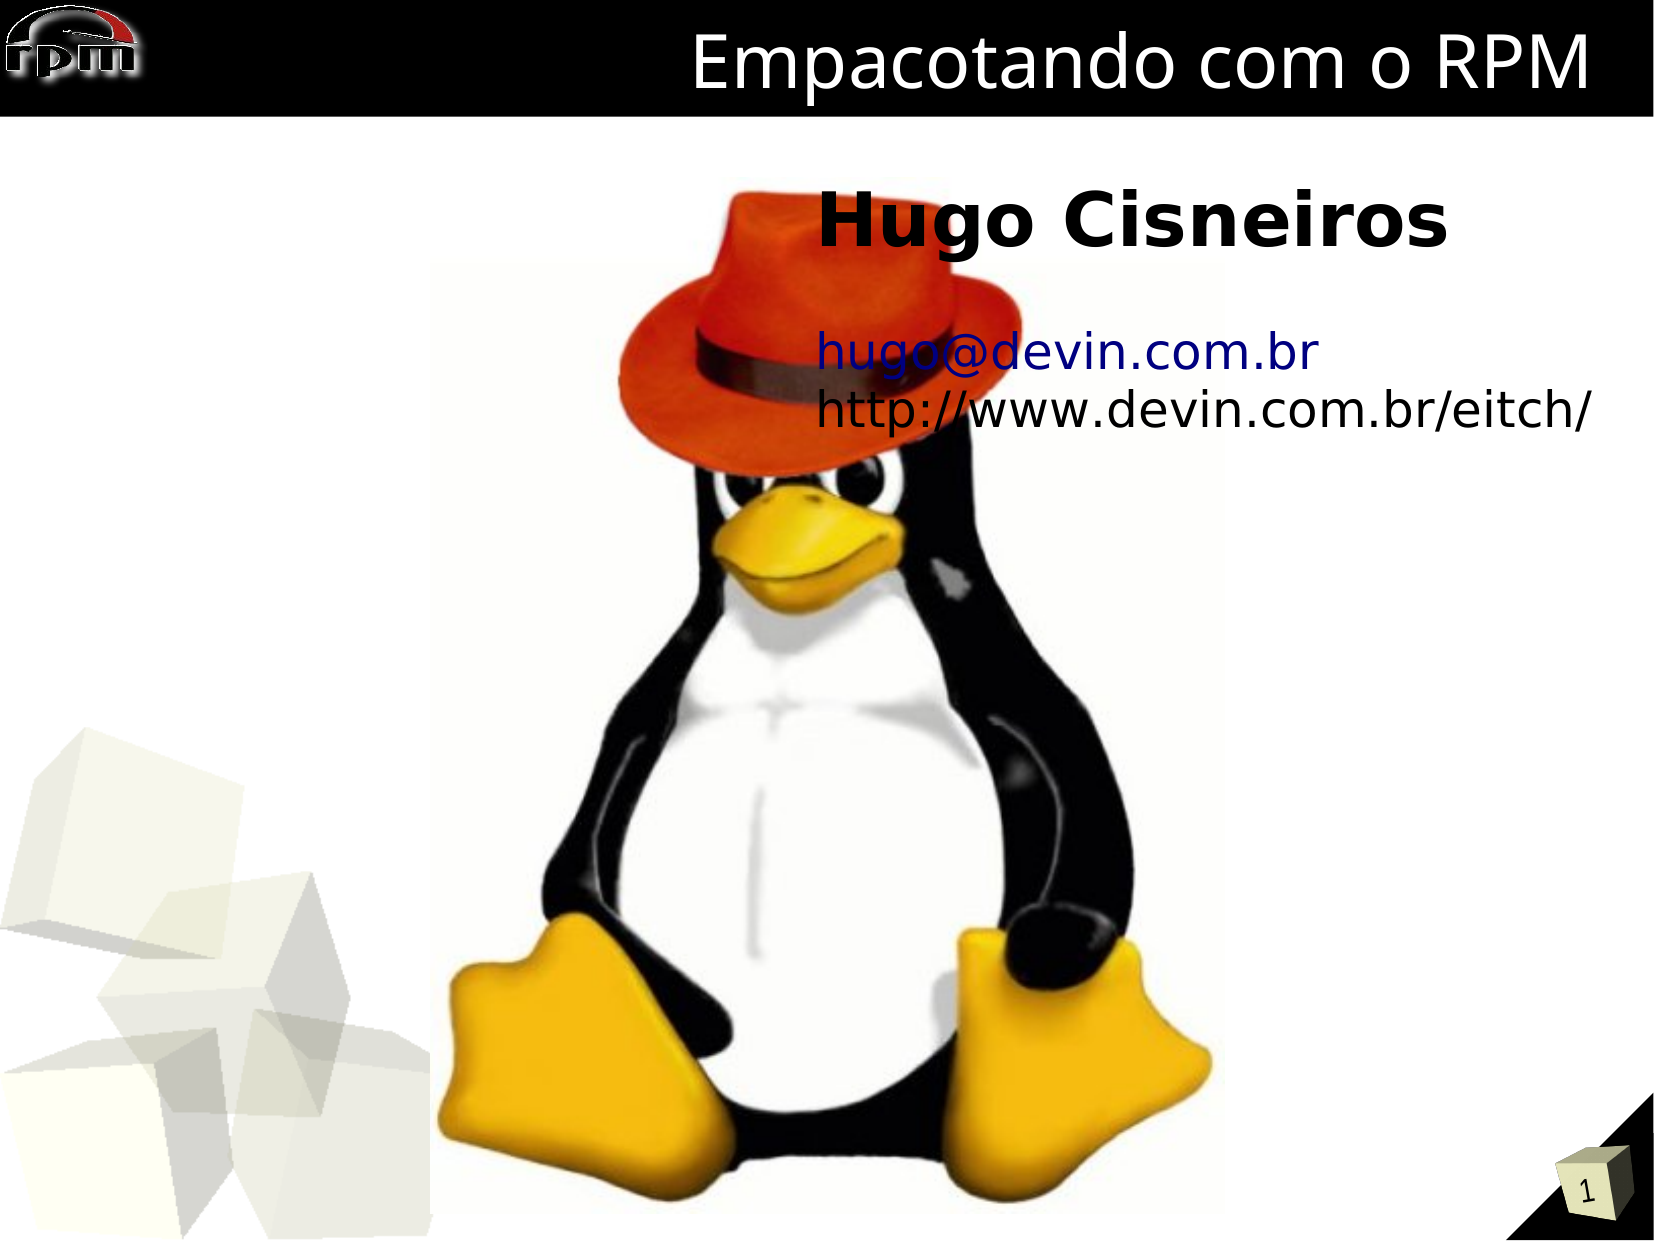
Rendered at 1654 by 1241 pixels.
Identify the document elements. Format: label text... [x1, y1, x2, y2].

title Empacotando com o RPM [118, 0, 1595, 119]
picture [0, 0, 118, 89]
list Hugo Cisneiros hugo@devin.com.br http://www.devin.com.br/eitch/ [797, 177, 1612, 1214]
picture [0, 177, 797, 1241]
